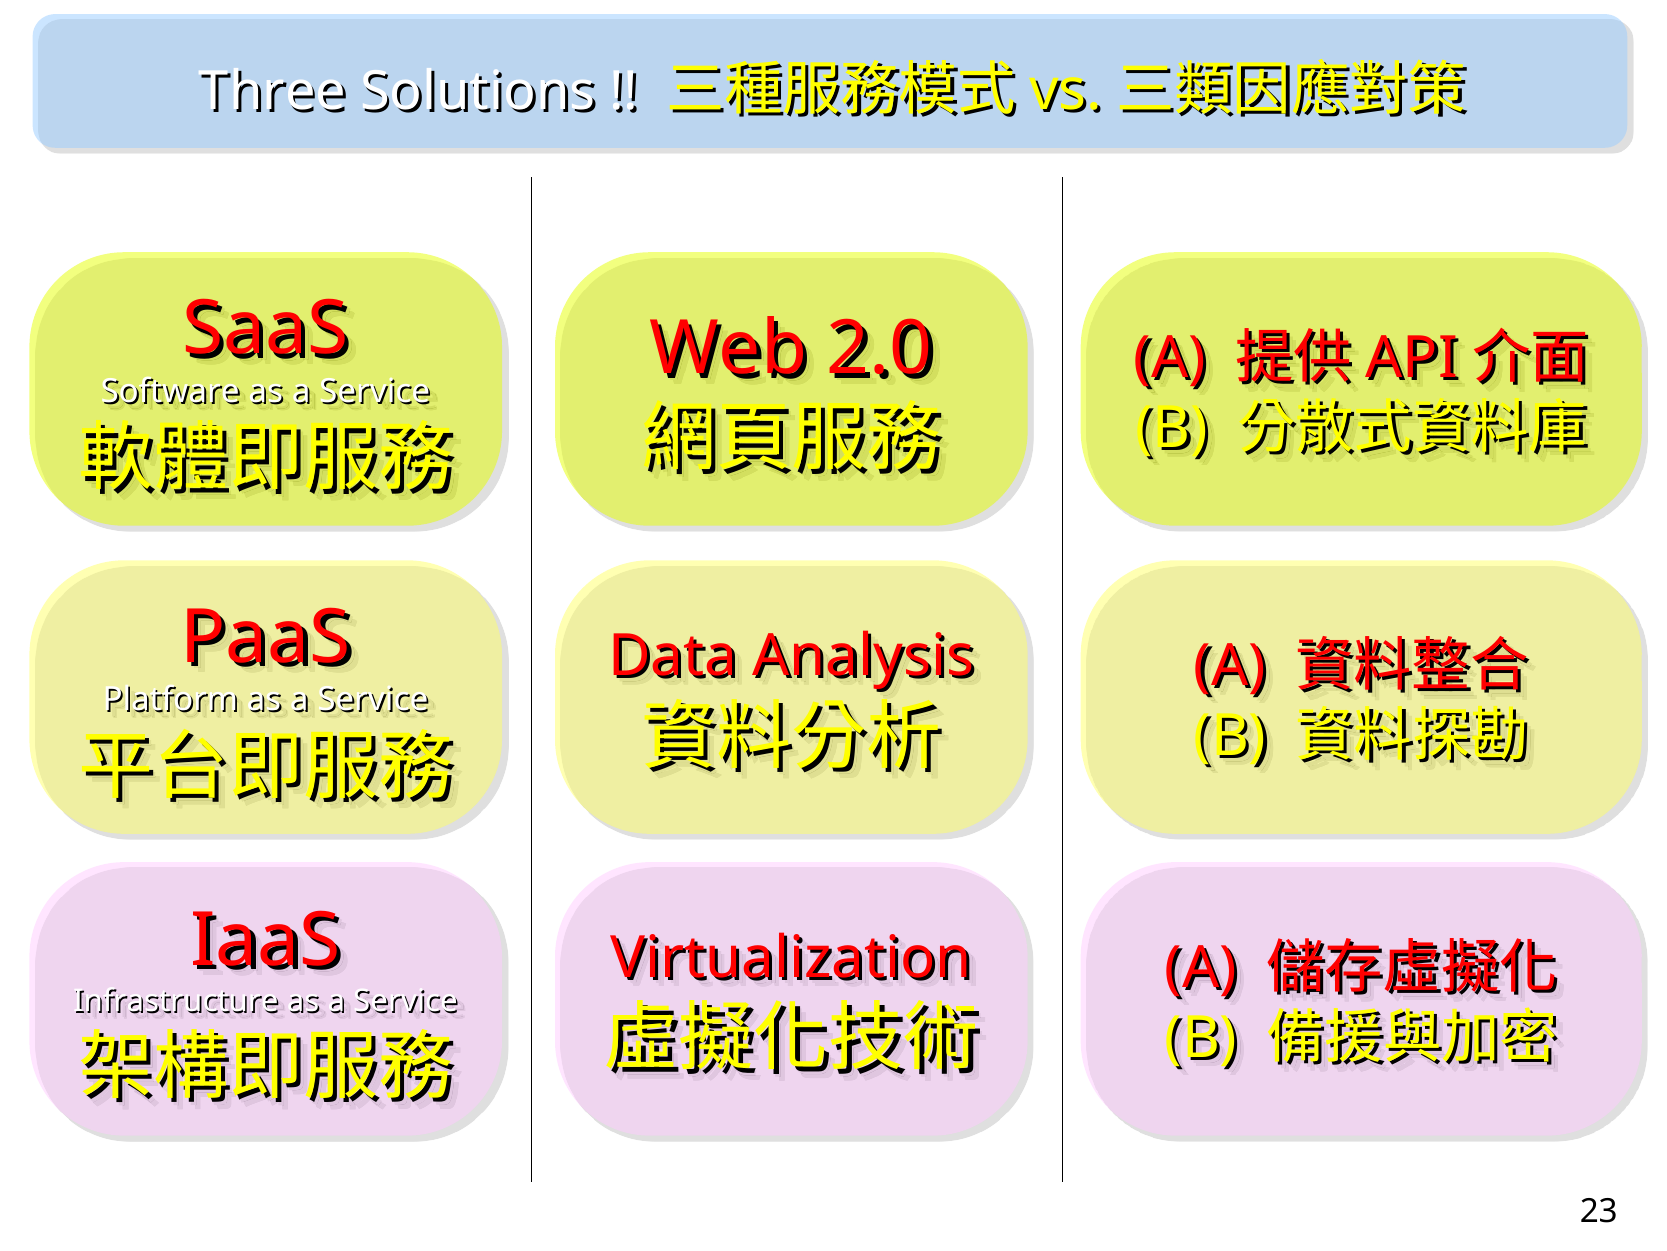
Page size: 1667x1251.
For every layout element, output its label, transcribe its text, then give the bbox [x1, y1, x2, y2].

title Three Solutions !! 三種服務模式vs.三類因應對策 [0, 19, 1665, 160]
text_box PaaS Platform as a Service 平台即服務 [29, 560, 503, 834]
text_box (A) 提供API介面 (B) 分散式資料庫 [1080, 252, 1642, 526]
text_box Data Analysis 資料分析 [555, 560, 1028, 834]
text_box (A) 儲存虛擬化 (B) 備援與加密 [1080, 862, 1642, 1136]
text_box SaaS Software as a Service 軟體即服務 [29, 252, 503, 526]
text_box Web 2.0 網頁服務 [555, 252, 1028, 526]
text_box (A) 資料整合 (B) 資料探勘 [1080, 560, 1642, 834]
text_box [41, 14, 1619, 19]
text_box Virtualization 虛擬化技術 [555, 862, 1028, 1136]
text_box IaaS Infrastructure as a Service 架構即服務 [29, 862, 503, 1136]
